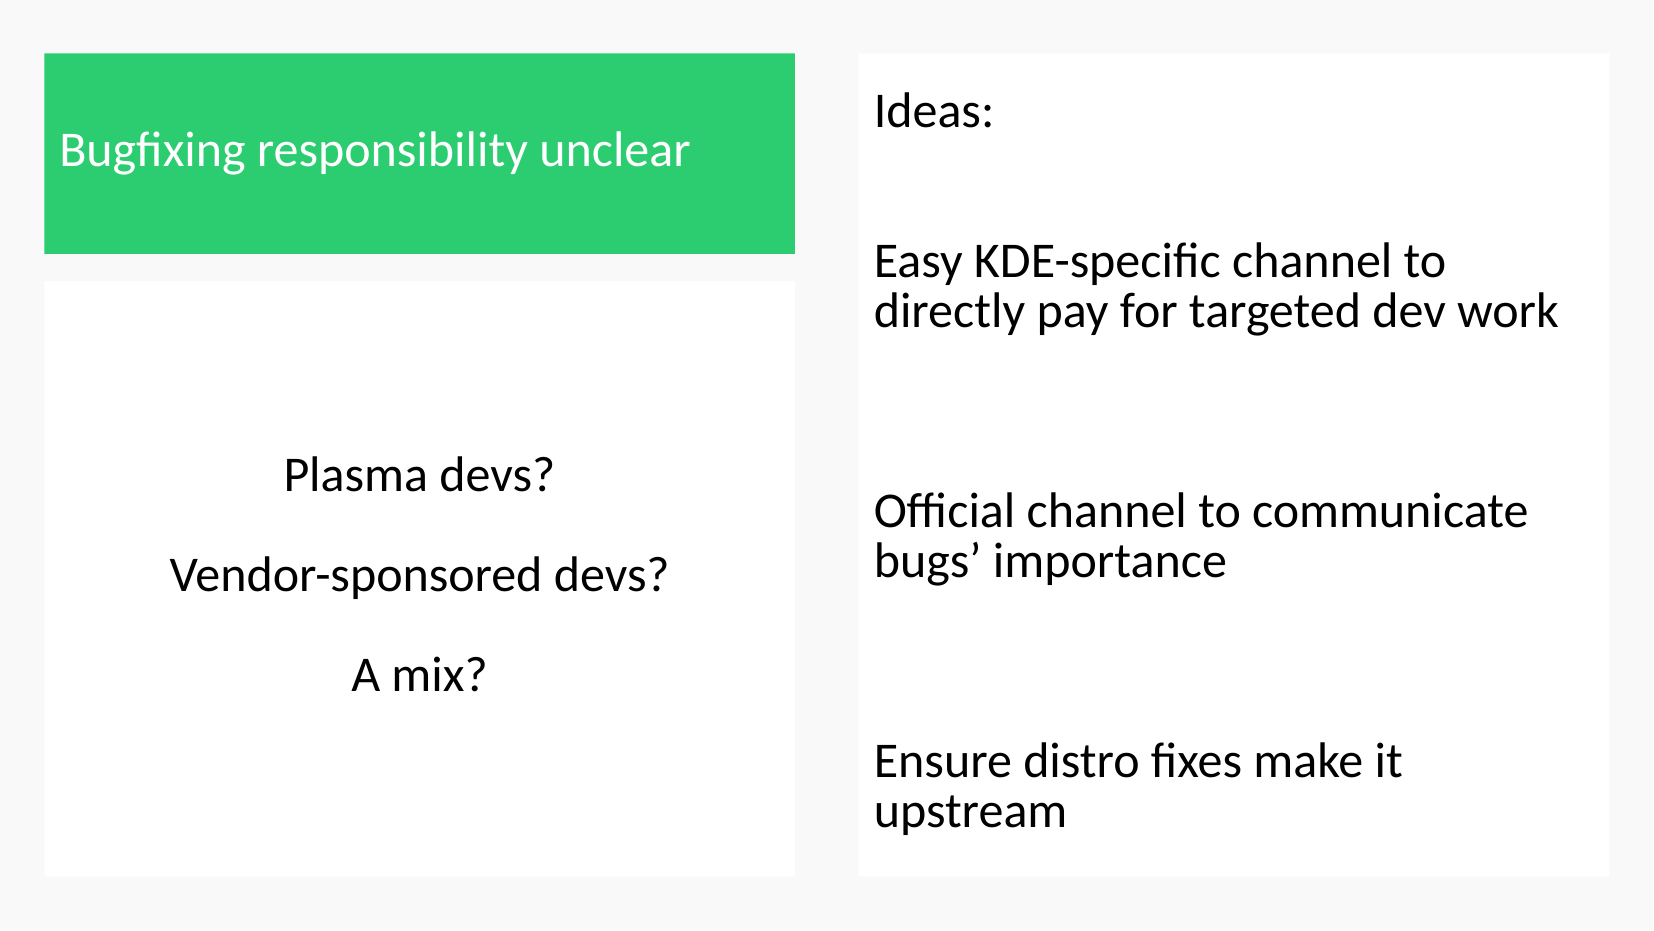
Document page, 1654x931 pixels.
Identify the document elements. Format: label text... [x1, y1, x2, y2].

text_box Bugfixing responsibility unclear [44, 53, 795, 254]
text_box Ideas: Easy KDE-specific channel to directly pay for targeted dev work Official channel to communicate bugs’ importance Ensure distro fixes make it upstream [858, 53, 1610, 877]
text_box Plasma devs? Vendor-sponsored devs? A mix? [44, 280, 795, 877]
